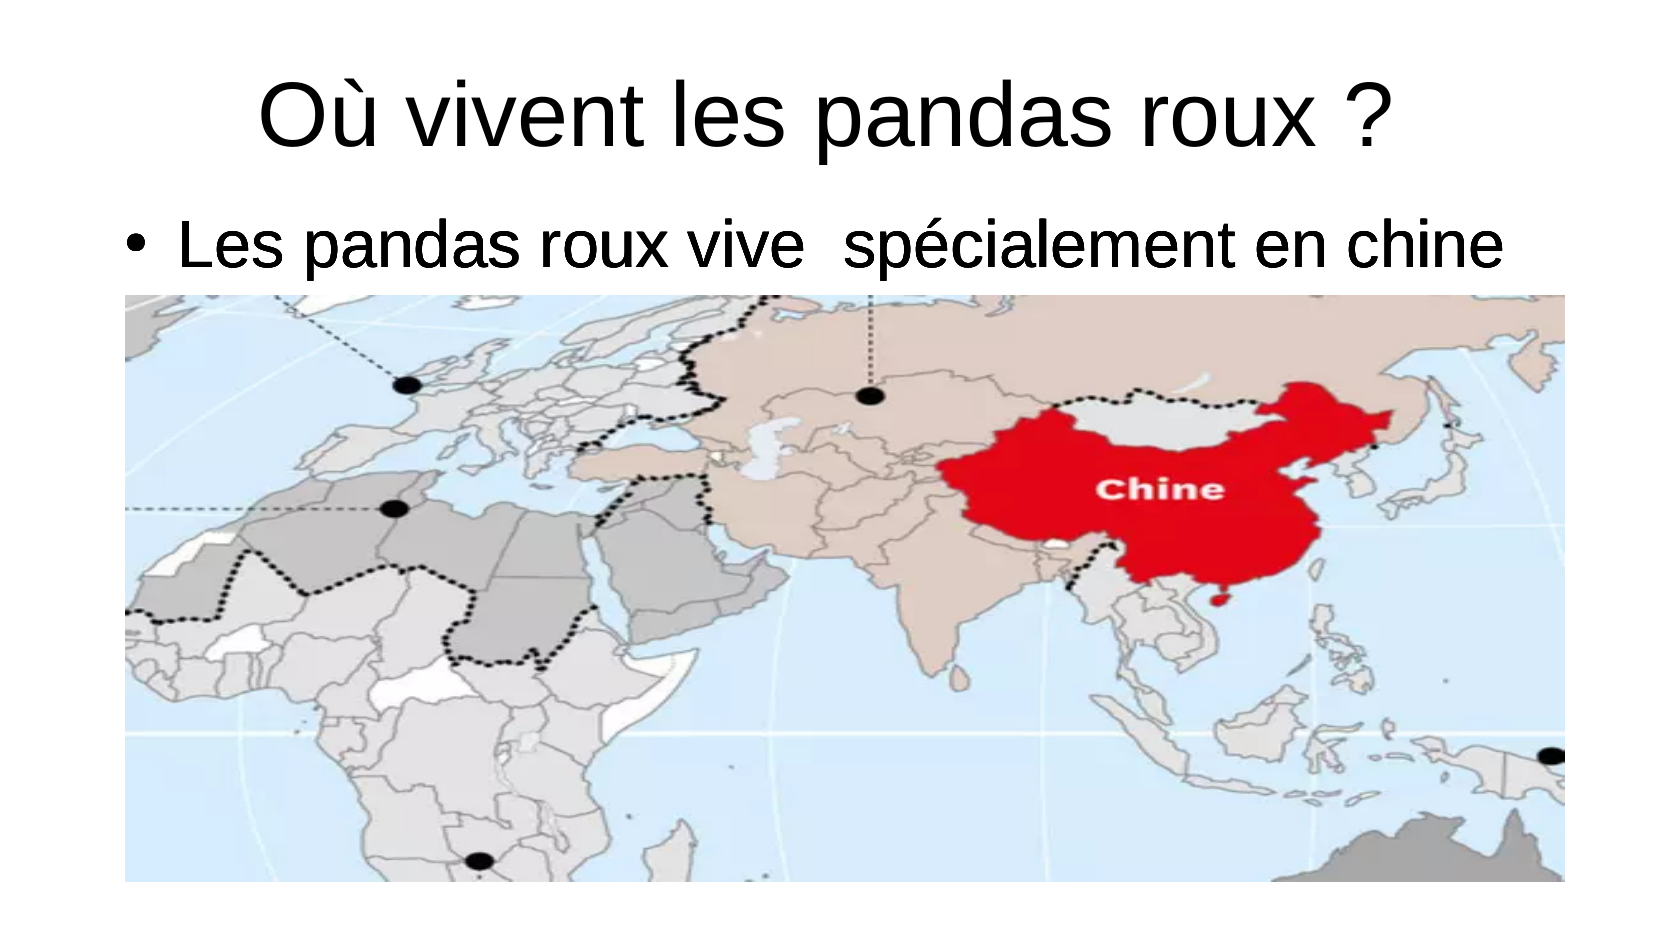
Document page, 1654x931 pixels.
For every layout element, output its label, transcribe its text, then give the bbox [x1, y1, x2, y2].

title Où vivent les pandas roux ? [82, 37, 1571, 193]
list Les pandas roux vive spécialement en chine [106, 206, 1595, 747]
picture [125, 295, 1565, 883]
